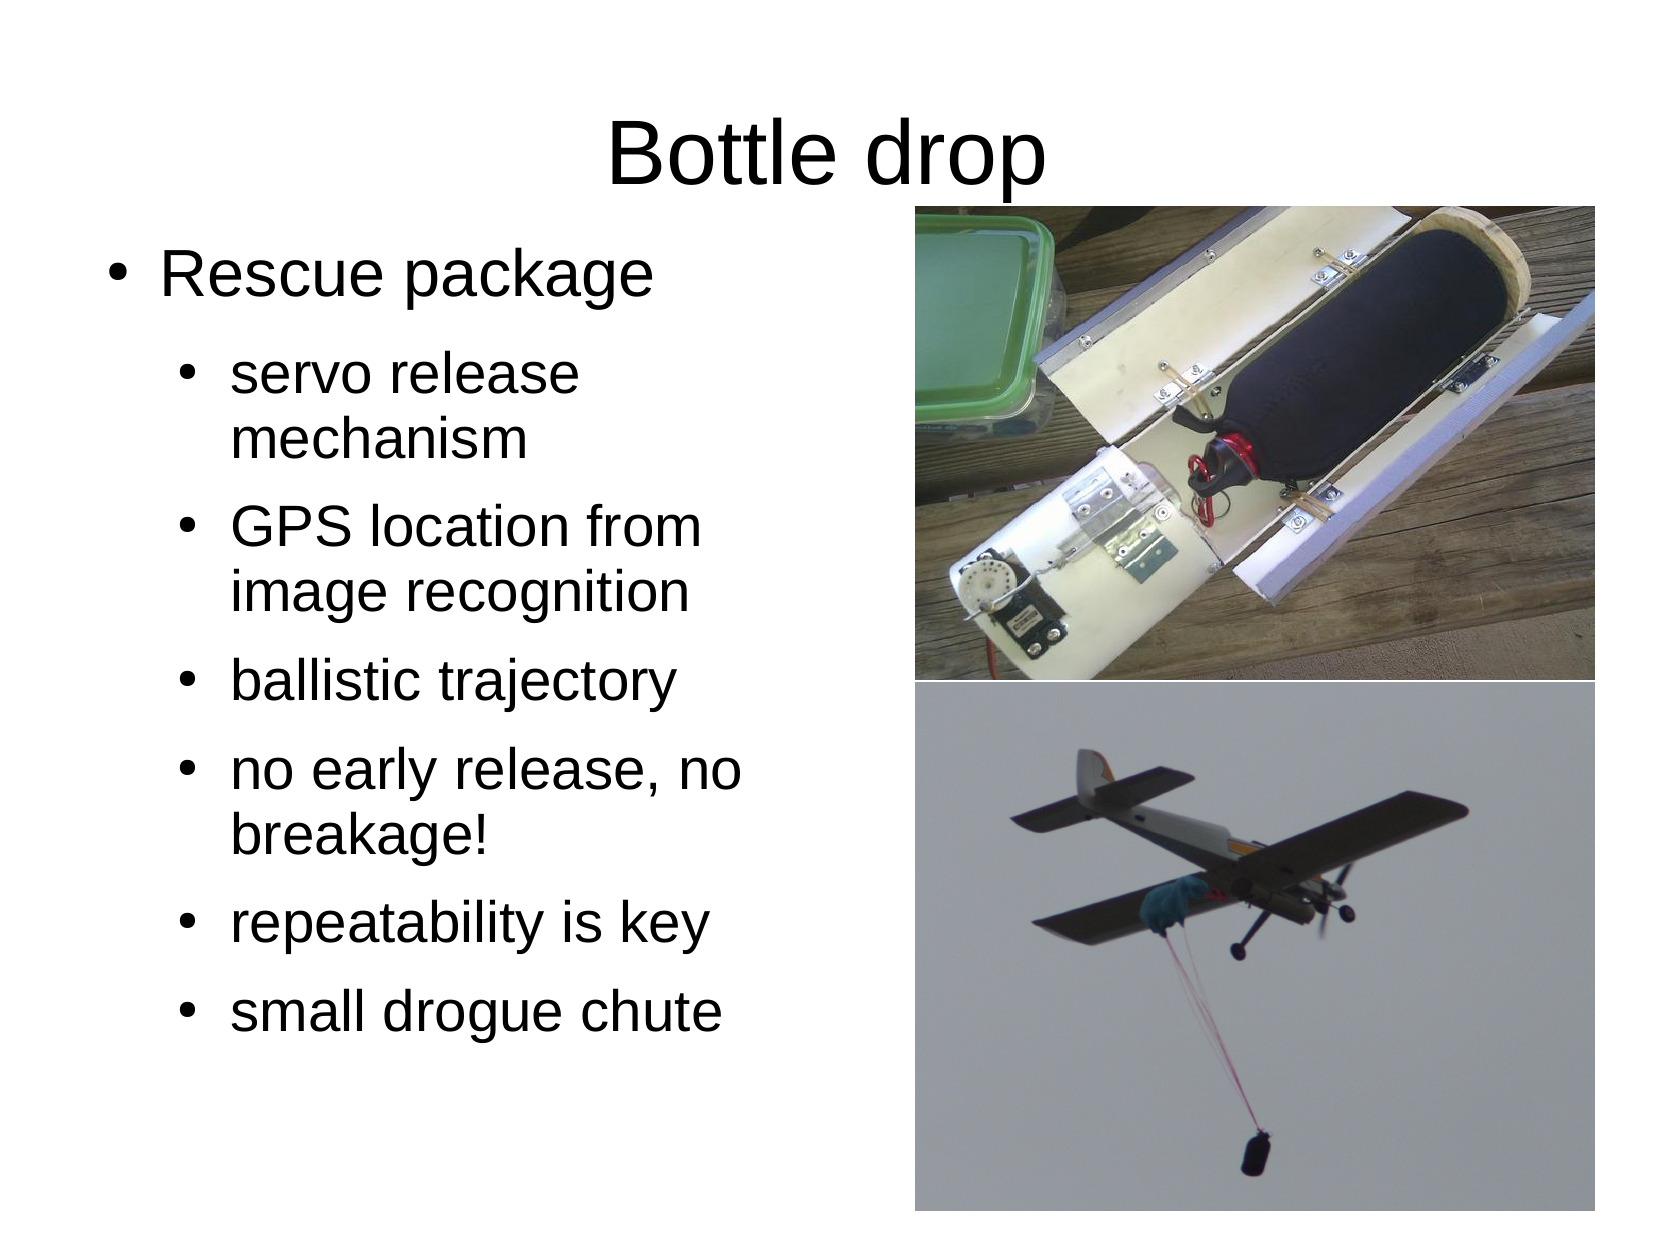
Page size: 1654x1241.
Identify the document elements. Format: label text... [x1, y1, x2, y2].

title Bottle drop [82, 49, 1571, 257]
picture [915, 206, 1595, 680]
list Rescue package servo release mechanism GPS location from image recognition ballistic trajectory no early release, no breakage! repeatability is key small drogue chute [88, 236, 815, 1055]
picture [915, 682, 1595, 1211]
